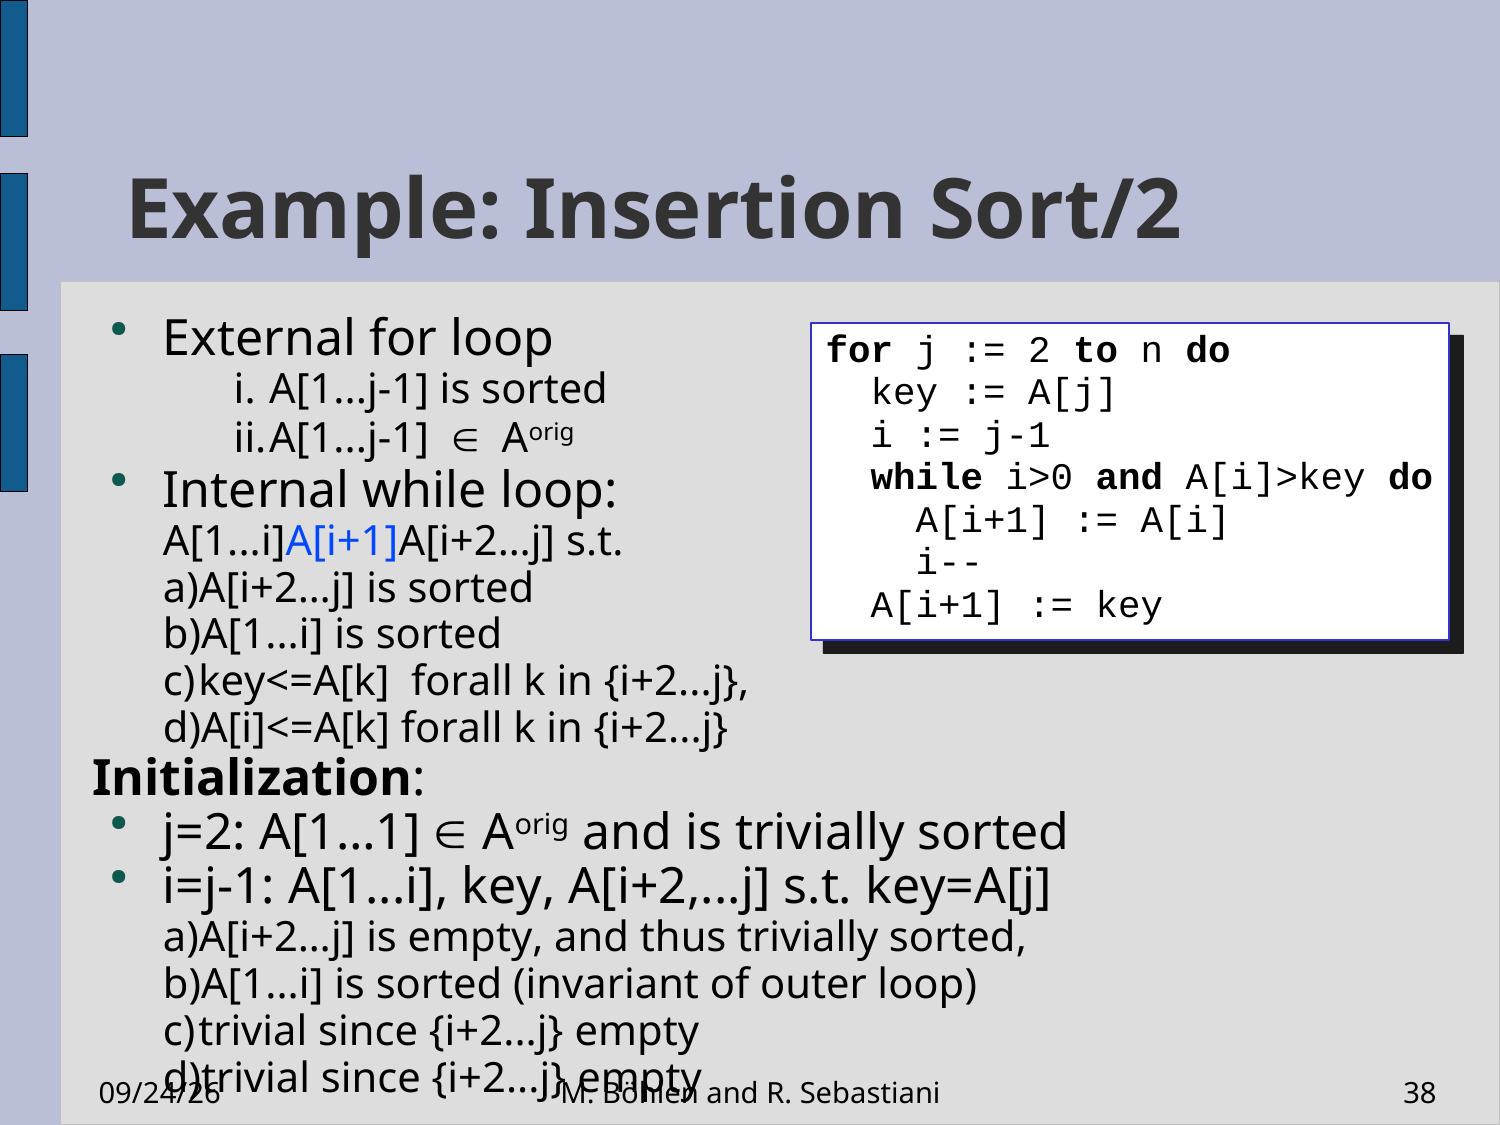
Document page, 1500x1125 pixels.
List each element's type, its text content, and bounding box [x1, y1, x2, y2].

list External for loop A[1...j-1] is sorted A[1...j-1]  Aorig Internal while loop: A[1...i]A[i+1]A[i+2…j] s.t. A[i+2…j] is sorted A[1...i] is sorted key<=A[k] forall k in {i+2...j}, A[i]<=A[k] forall k in {i+2...j} Initialization: j=2: A[1…1]  Aorig and is trivially sorted i=j-1: A[1...i], key, A[i+2,...j] s.t. key=A[j] A[i+2…j] is empty, and thus trivially sorted, A[1...i] is sorted (invariant of outer loop) trivial since {i+2...j} empty trivial since {i+2...j} empty [77, 312, 1478, 1059]
text_box for j := 2 to n do key := A[j] i := j-1 while i>0 and A[i]>key do A[i+1] := A[i] i-- A[i+1] := key [810, 323, 1450, 696]
title Example: Insertion Sort/2 [110, 67, 1392, 271]
